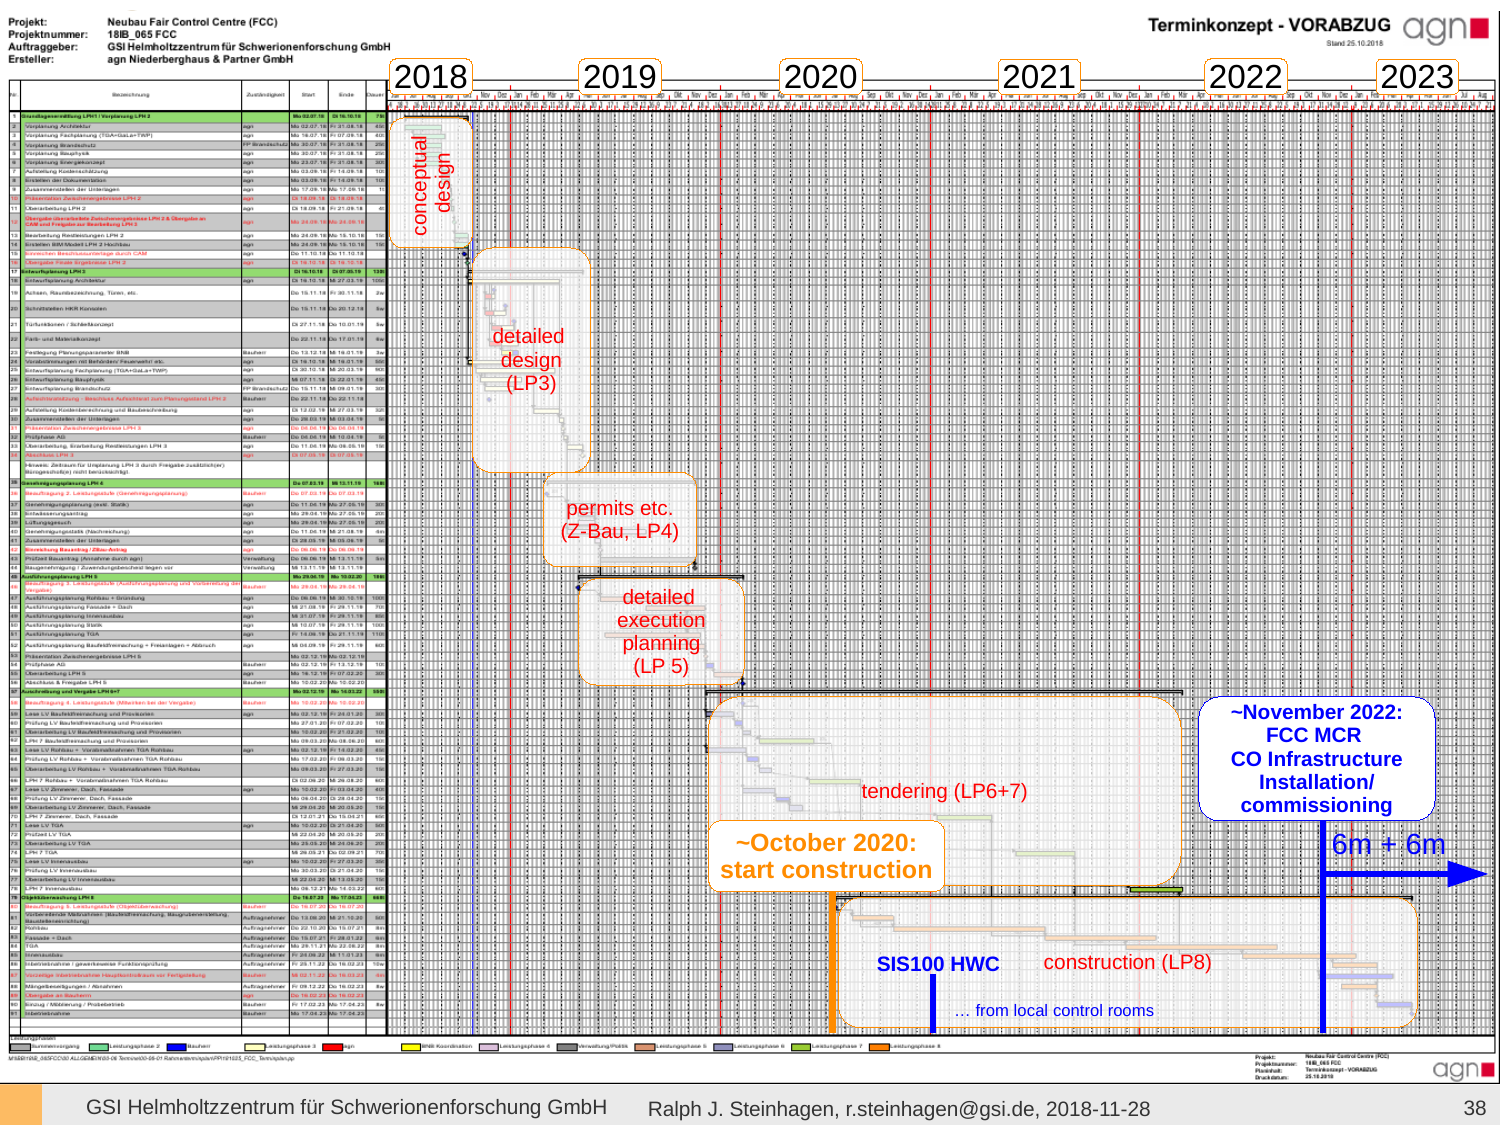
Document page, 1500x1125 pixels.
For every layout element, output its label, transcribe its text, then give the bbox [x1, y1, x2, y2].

text_box 6m + 6m [1316, 820, 1462, 879]
text_box conceptual design [389, 117, 473, 248]
text_box detailed design (LP3) [472, 247, 591, 473]
text_box ~October 2020: start construction [708, 820, 945, 892]
text_box 2019 [578, 58, 662, 95]
text_box 2023 [1376, 59, 1459, 95]
text_box SIS100 HWC [862, 944, 1016, 991]
text_box … from local control rooms [939, 993, 1199, 1035]
text_box permits etc. (Z-Bau, LP4) [543, 472, 697, 567]
text_box [555, 885, 827, 972]
text_box construction (LP8) [1326, 897, 1418, 1028]
text_box construction (LP8) [838, 897, 1320, 1028]
text_box 2022 [1204, 58, 1288, 95]
text_box ~November 2022: FCC MCR CO Infrastructure Installation/ commissioning [1198, 696, 1436, 821]
text_box 2021 [998, 59, 1081, 95]
picture [0, 9, 1500, 1084]
text_box 2020 [779, 58, 863, 95]
text_box 2018 [389, 58, 473, 95]
text_box detailed execution planning (LP 5) [578, 578, 745, 686]
text_box tendering (LP6+7) [708, 696, 1182, 886]
